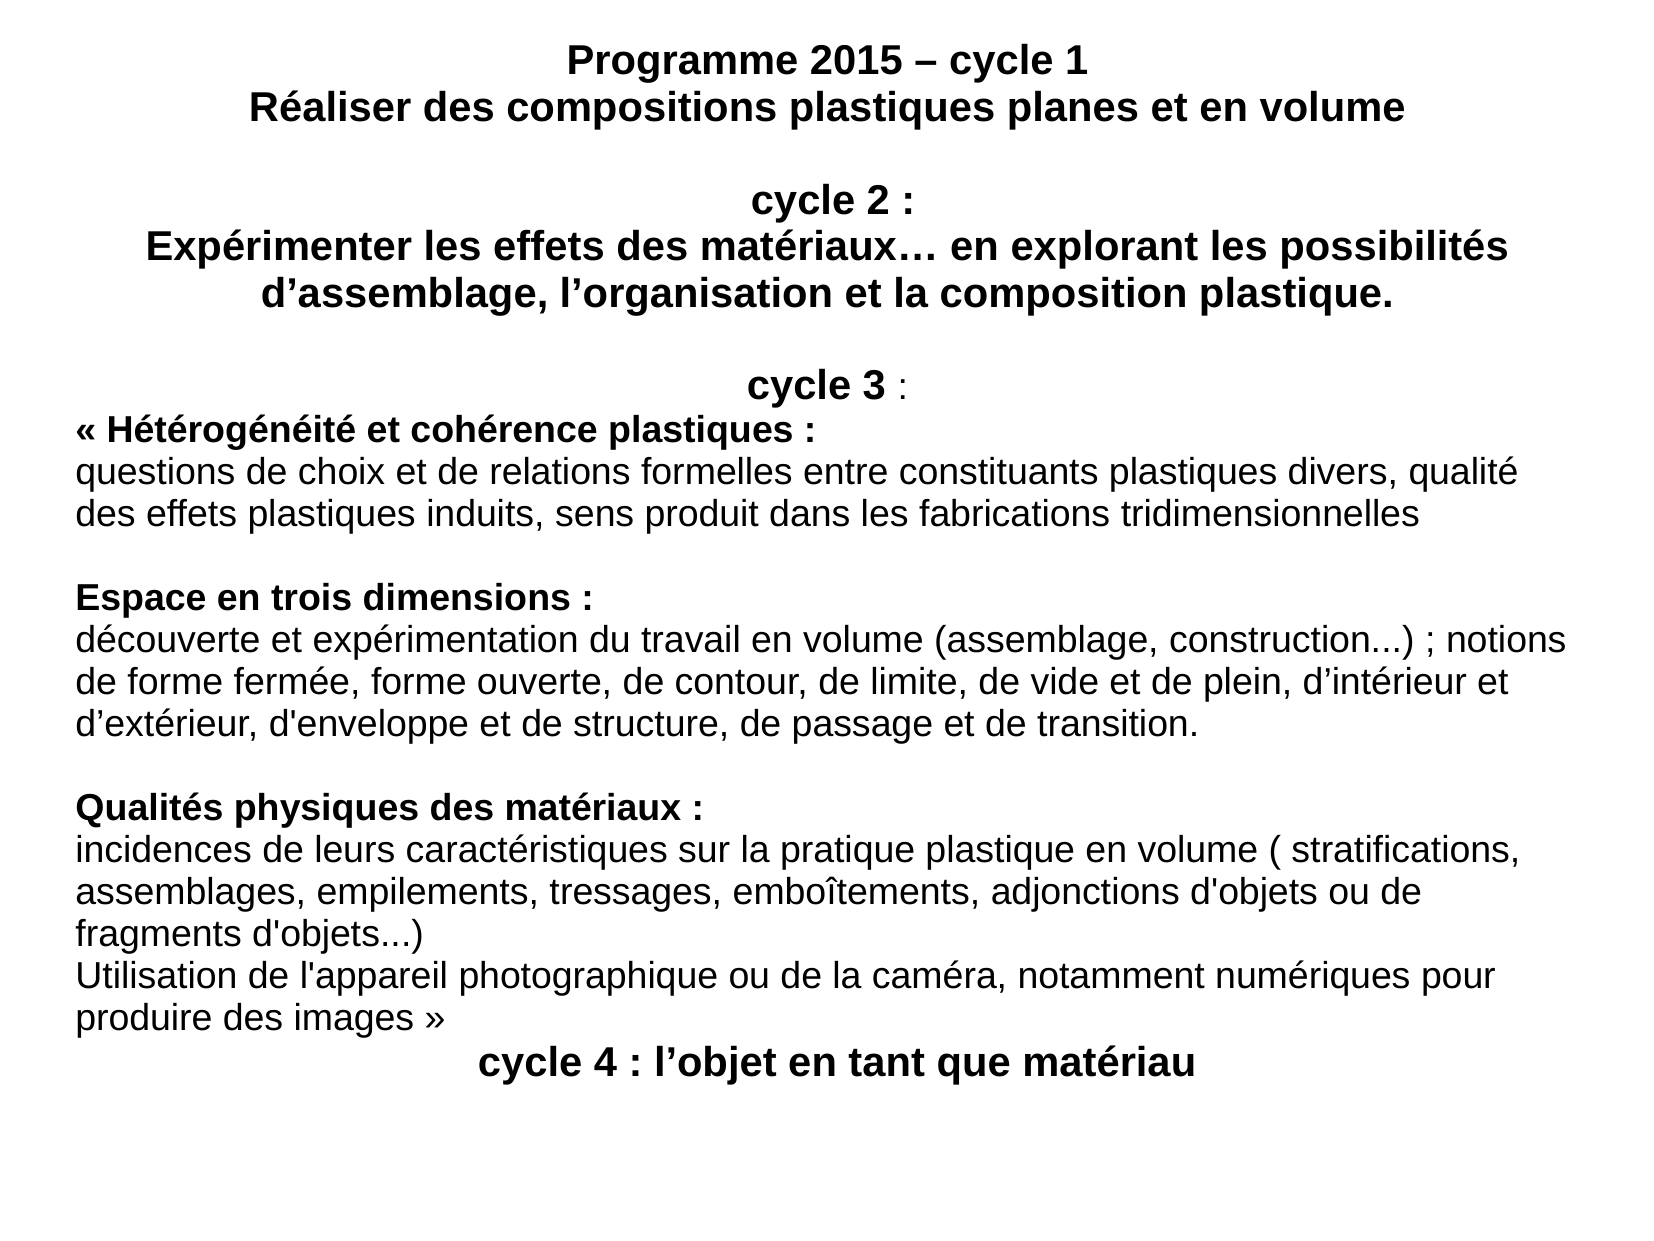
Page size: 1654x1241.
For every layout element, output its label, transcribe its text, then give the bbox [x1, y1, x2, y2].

text_box Programme 2015 – cycle 1 Réaliser des compositions plastiques planes et en volume cycle 2 : Expérimenter les effets des matériaux… en explorant les possibilités d’assemblage, l’organisation et la composition plastique. cycle 3 : « Hétérogénéité et cohérence plastiques : questions de choix et de relations formelles entre constituants plastiques divers, qualité des effets plastiques induits, sens produit dans les fabrications tridimensionnelles Espace en trois dimensions : découverte et expérimentation du travail en volume (assemblage, construction...) ; notions de forme fermée, forme ouverte, de contour, de limite, de vide et de plein, d’intérieur et d’extérieur, d'enveloppe et de structure, de passage et de transition. Qualités physiques des matériaux : incidences de leurs caractéristiques sur la pratique plastique en volume ( stratifications, assemblages, empilements, tressages, emboîtements, adjonctions d'objets ou de fragments d'objets...) Utilisation de l'appareil photographique ou de la caméra, notamment numériques pour produire des images » cycle 4 : l’objet en tant que matériau [60, 29, 1595, 1108]
